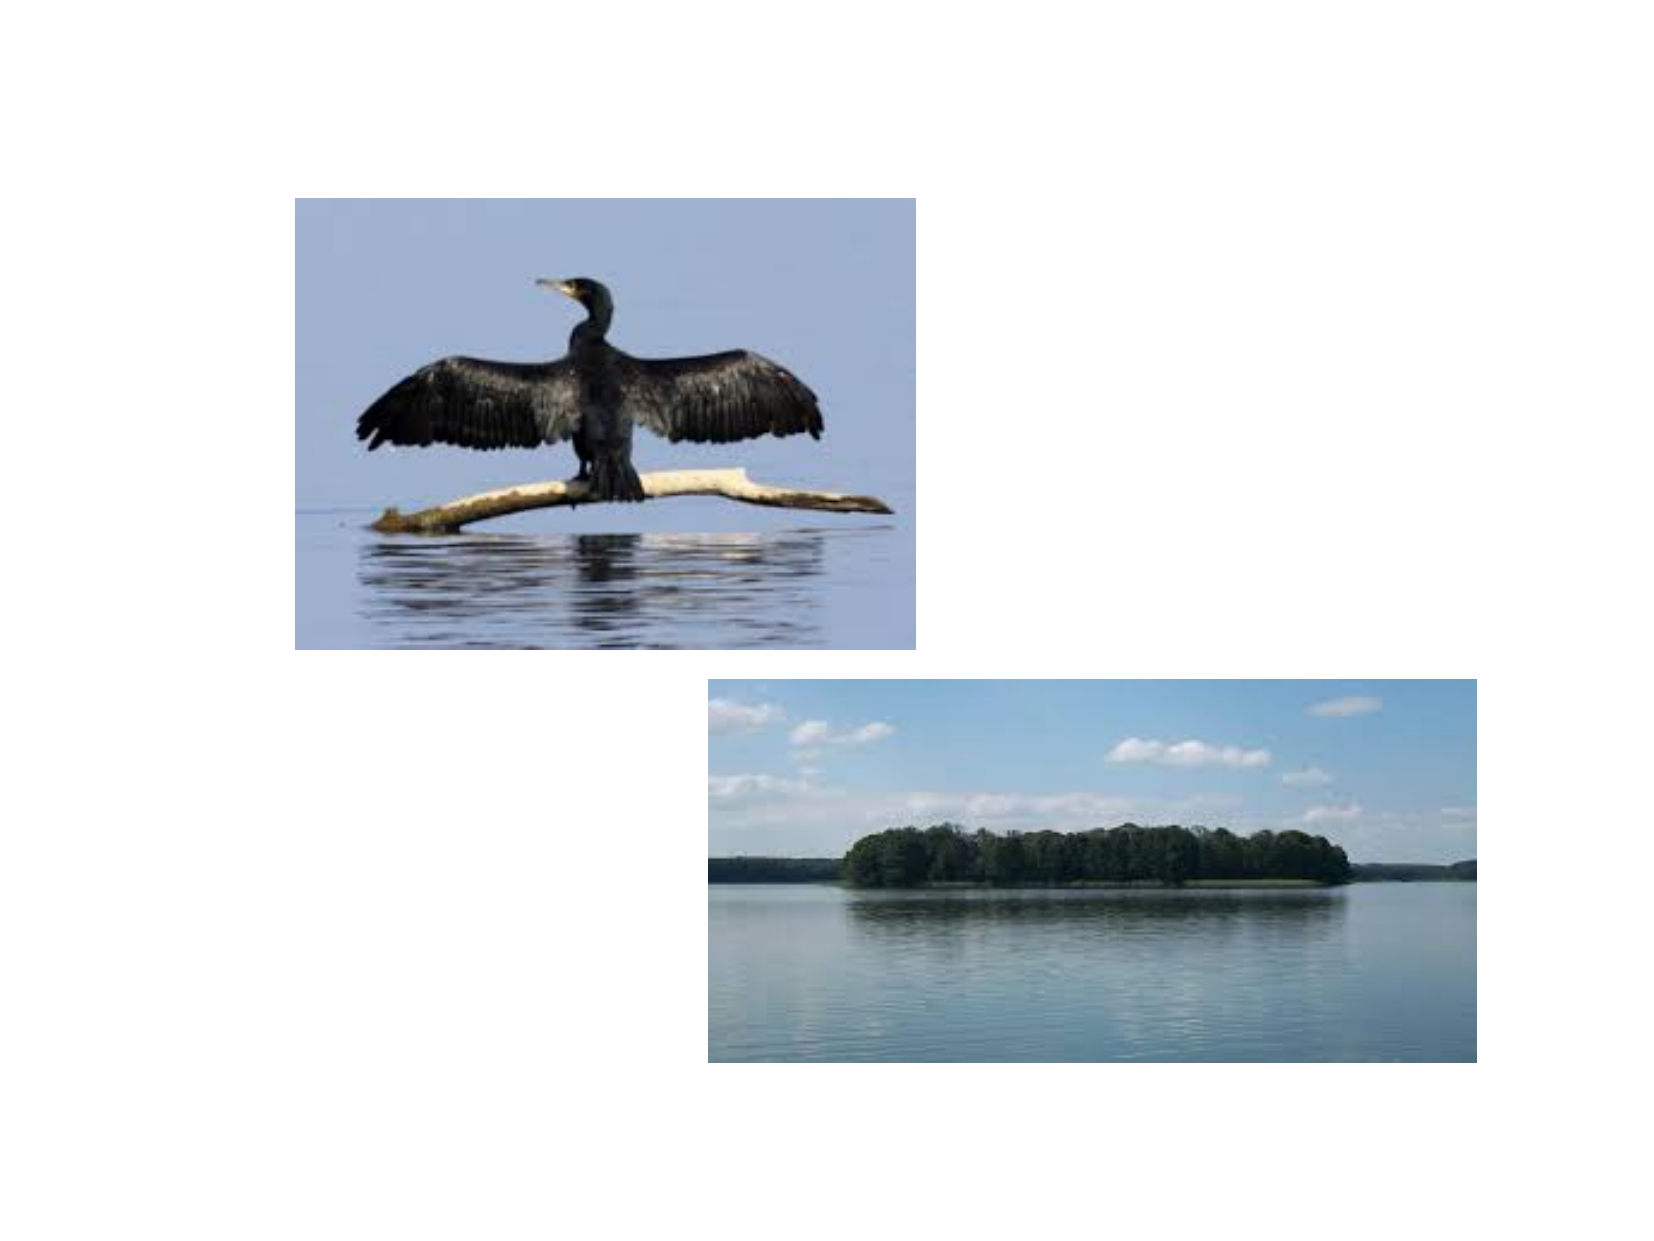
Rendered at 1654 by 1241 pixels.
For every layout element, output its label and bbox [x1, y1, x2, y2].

picture [295, 198, 916, 650]
picture [708, 679, 1477, 1063]
